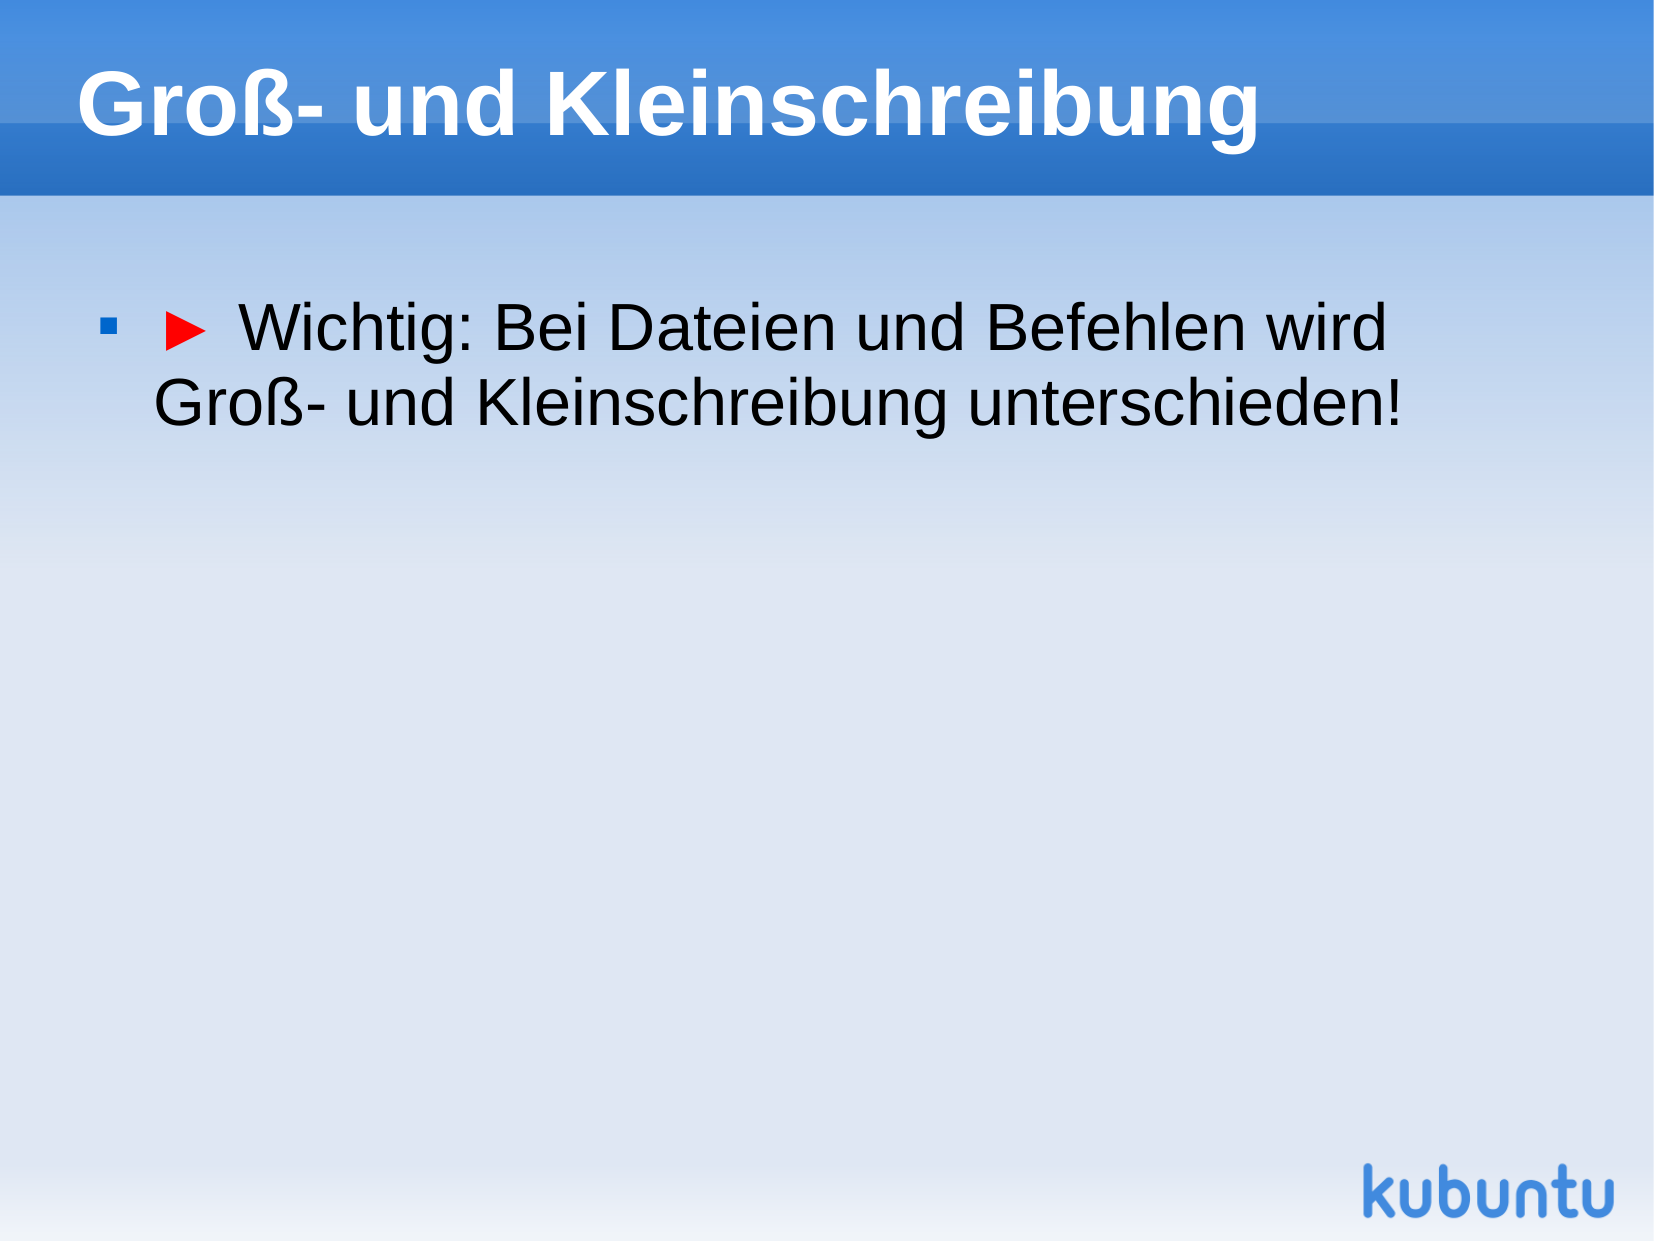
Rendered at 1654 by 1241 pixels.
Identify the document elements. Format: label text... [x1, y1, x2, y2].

picture [0, 0, 1654, 1241]
title Groß- und Kleinschreibung [76, 0, 1565, 208]
list ► Wichtig: Bei Dateien und Befehlen wird Groß- und Kleinschreibung unterschieden! [82, 290, 1571, 1109]
